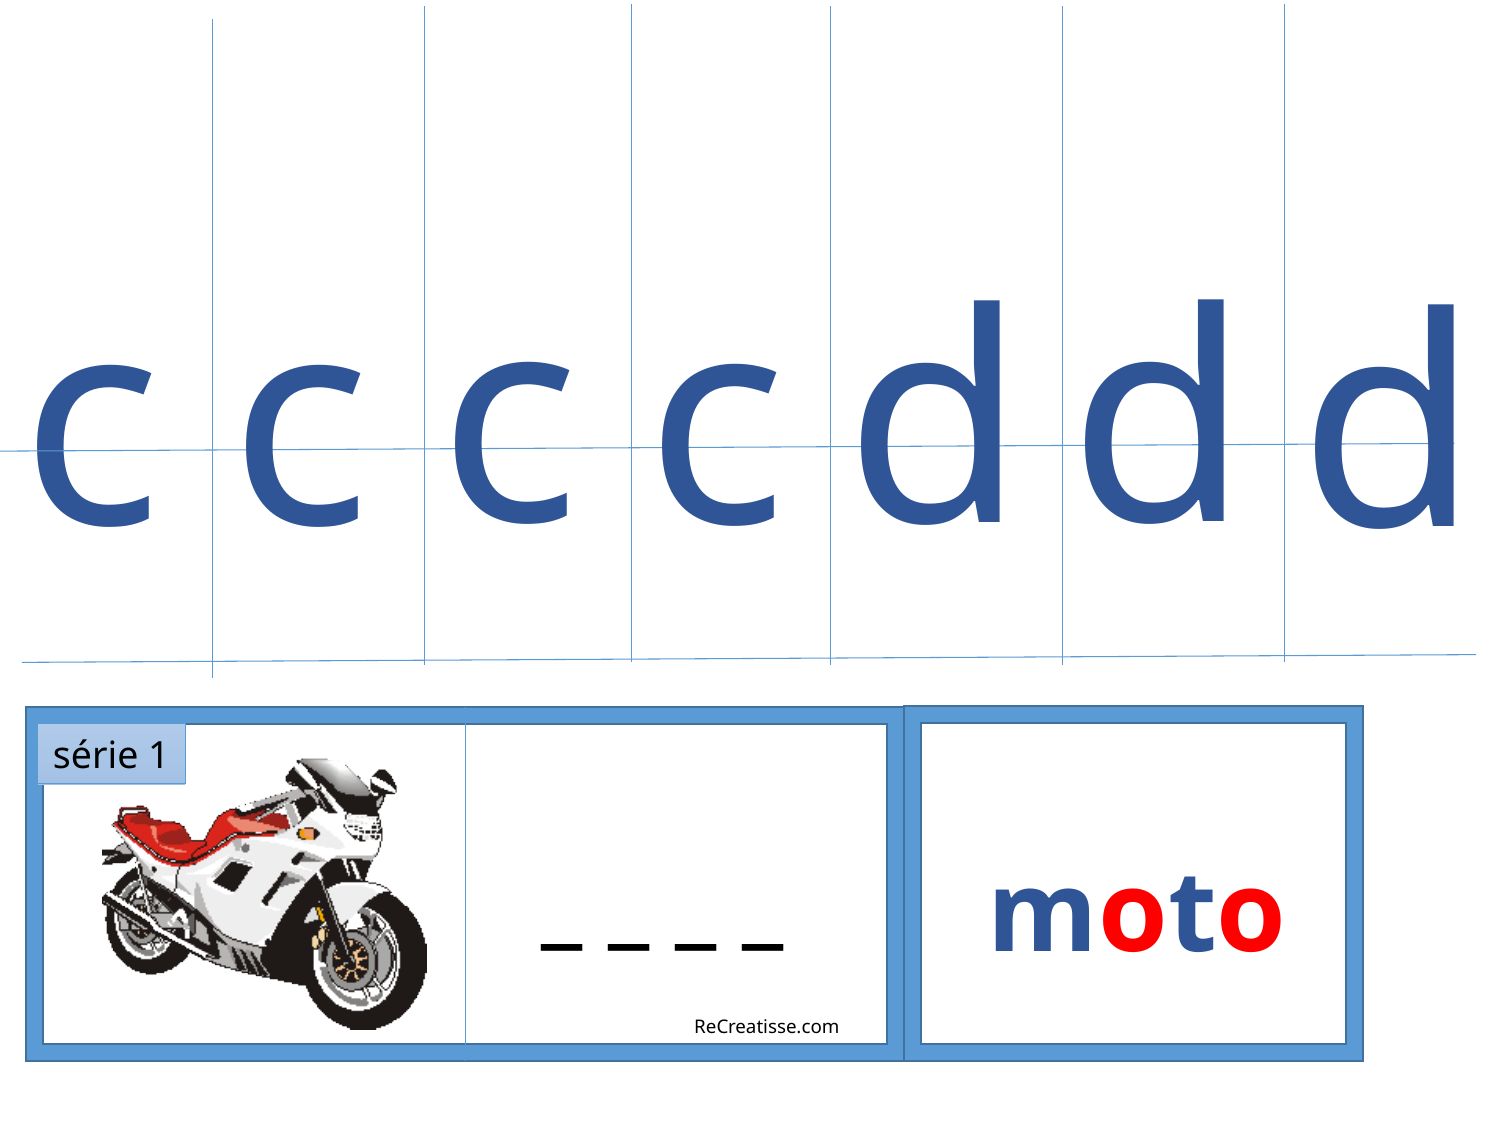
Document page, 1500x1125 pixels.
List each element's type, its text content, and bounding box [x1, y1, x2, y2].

text_box c [6, 451, 176, 591]
text_box c [215, 226, 386, 591]
text_box _ _ _ _ [527, 827, 825, 962]
text_box d [831, 224, 1063, 589]
text_box ReCreatisse.com [679, 1007, 854, 1045]
text_box c [424, 222, 657, 587]
text_box d [1285, 227, 1500, 592]
text_box c [6, 226, 176, 450]
text_box [26, 705, 1364, 1062]
text_box série 1 [38, 724, 185, 784]
text_box moto [973, 832, 1302, 982]
text_box c [631, 225, 864, 590]
text_box d [1054, 222, 1287, 587]
picture [102, 746, 427, 1030]
